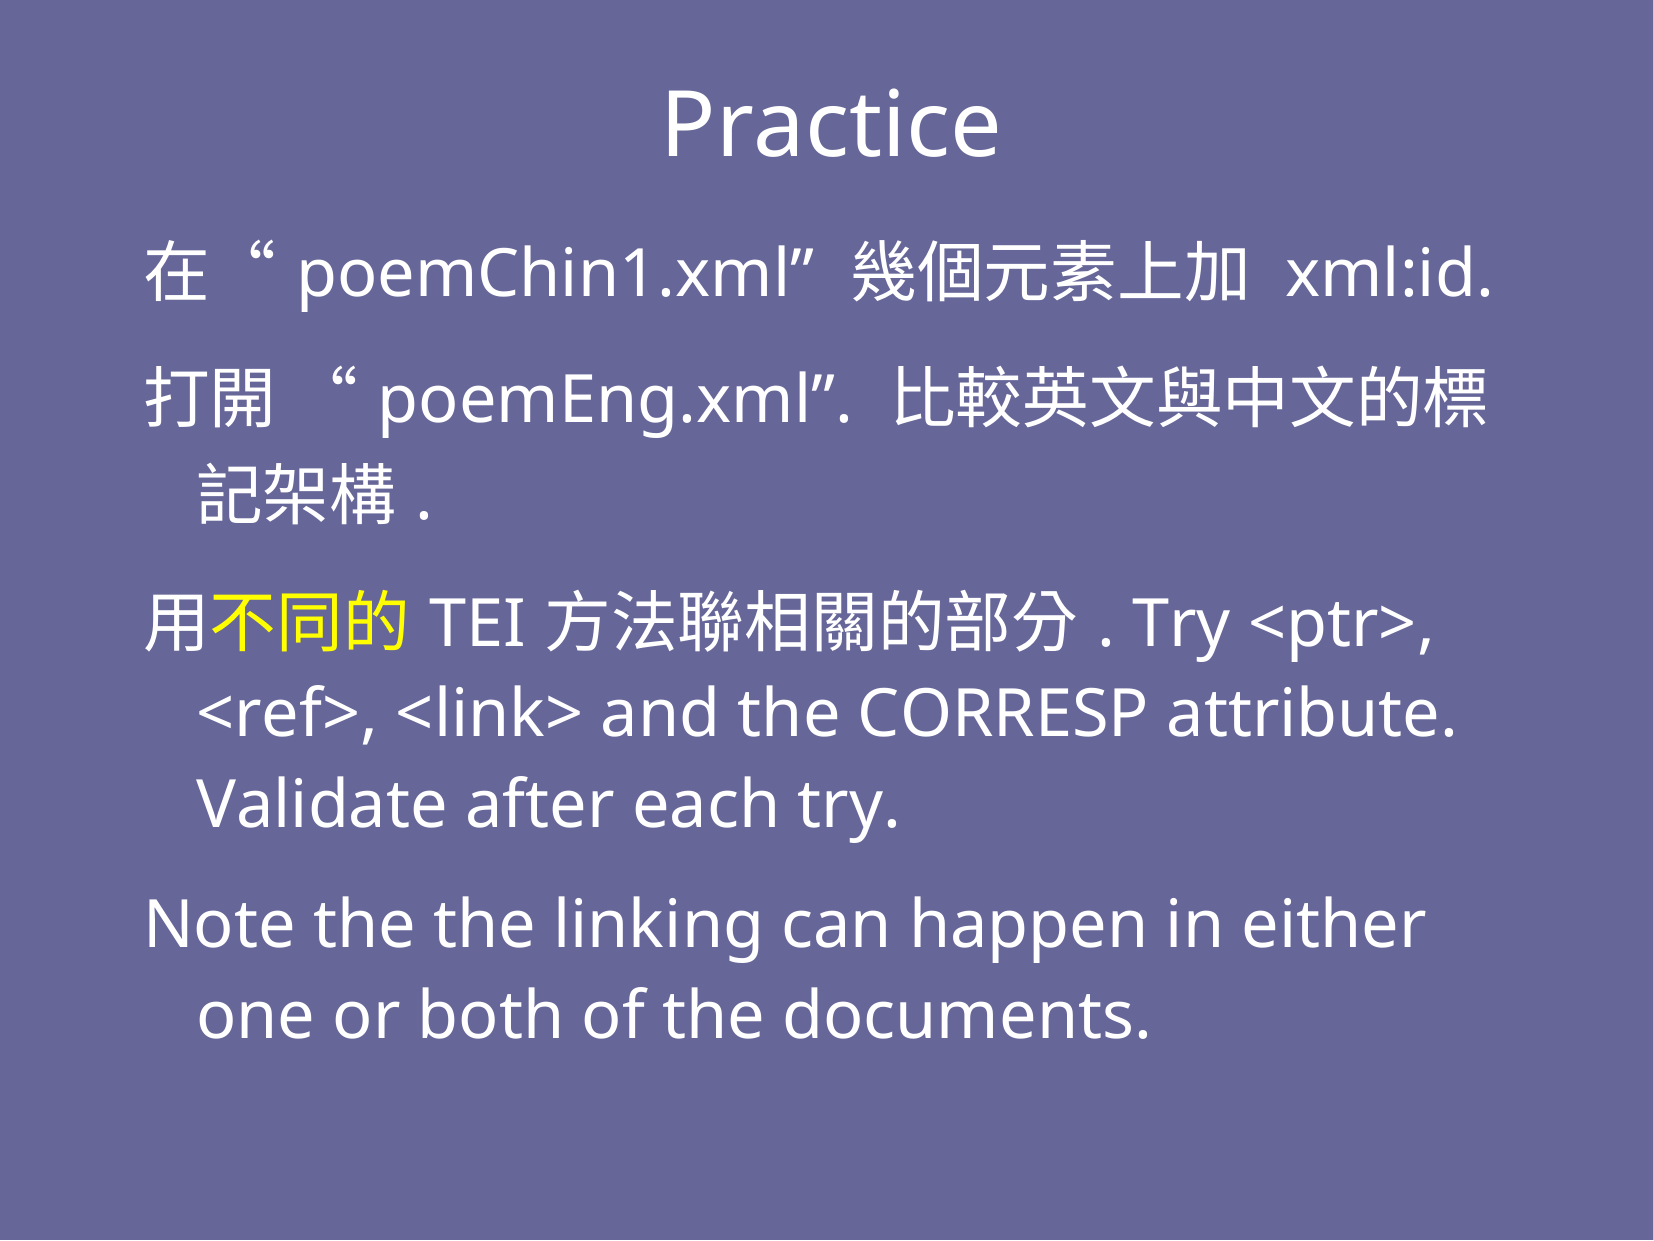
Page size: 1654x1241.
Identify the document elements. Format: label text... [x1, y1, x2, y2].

list 在“poemChin1.xml” 幾個元素上加 xml:id. 打開 “poemEng.xml”. 比較英文與中文的標記架構. 用不同的TEI方法聯相關的部分. Try <ptr>, <ref>, <link> and the CORRESP attribute. Validate after each try. Note the the linking can happen in either one or both of the documents. [125, 218, 1538, 1022]
title Practice [125, 17, 1538, 218]
